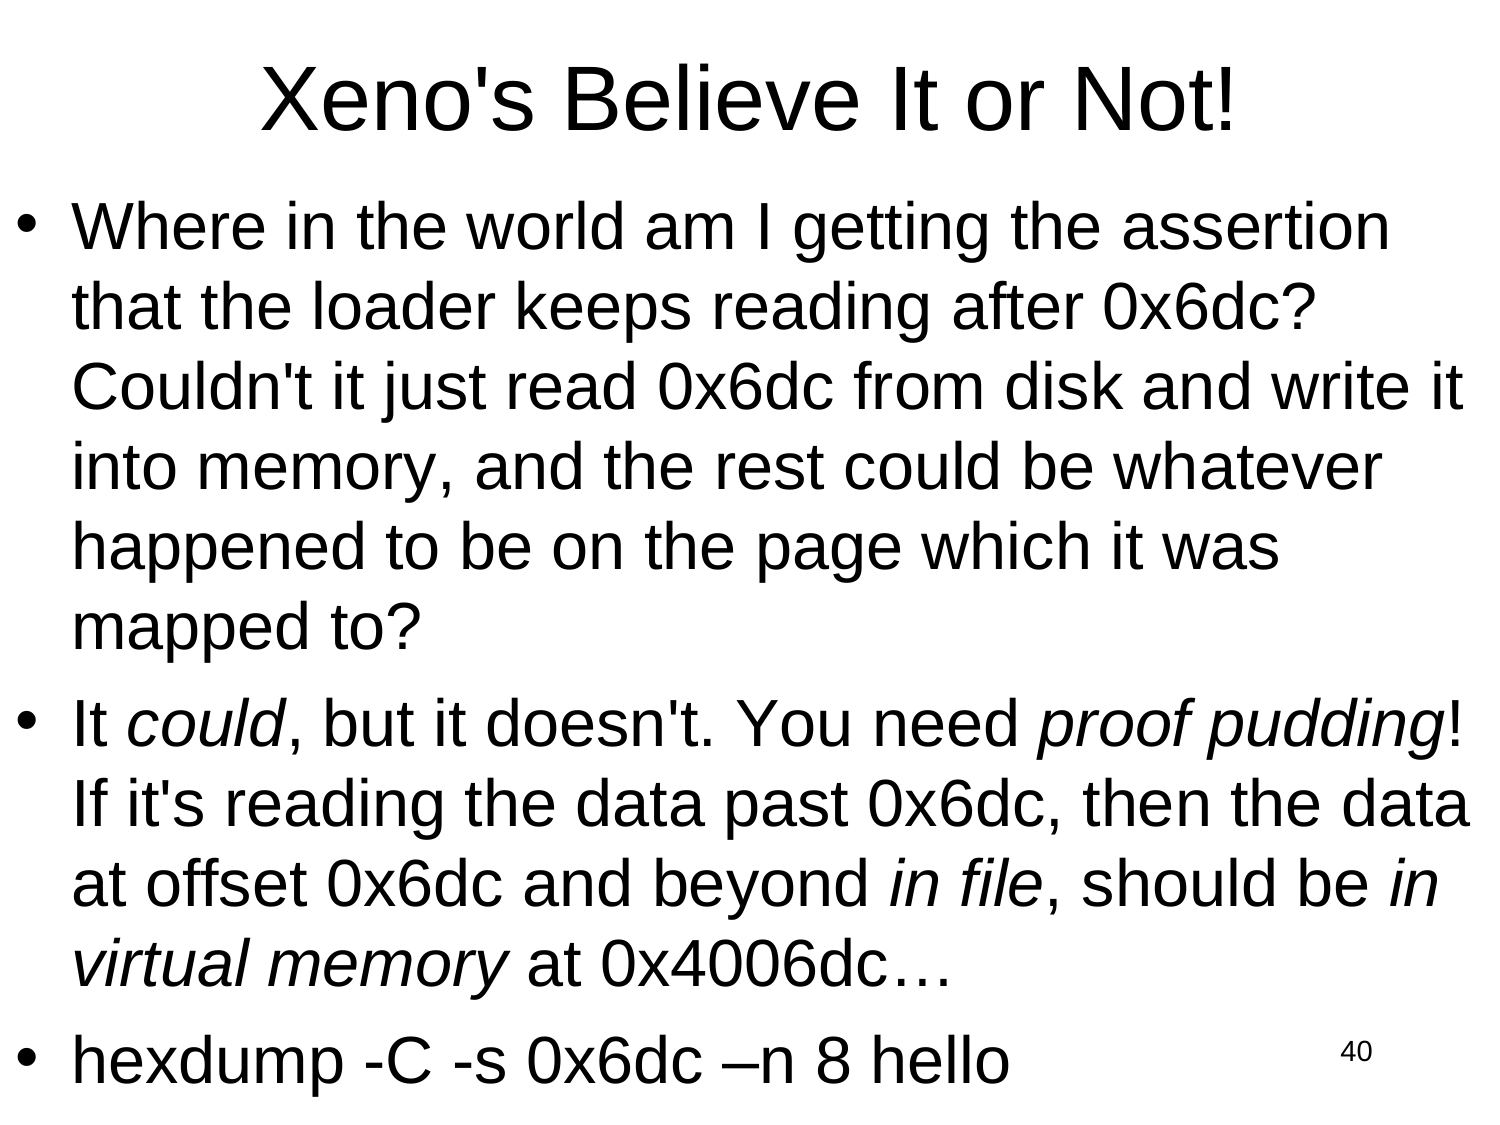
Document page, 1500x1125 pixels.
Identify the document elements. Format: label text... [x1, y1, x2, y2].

list Where in the world am I getting the assertion that the loader keeps reading after 0x6dc? Couldn't it just read 0x6dc from disk and write it into memory, and the rest could be whatever happened to be on the page which it was mapped to? It could, but it doesn't. You need proof pudding! If it's reading the data past 0x6dc, then the data at offset 0x6dc and beyond in file, should be in virtual memory at 0x4006dc… hexdump -C -s 0x6dc –n 8 hello [0, 174, 1500, 1125]
title Xeno's Believe It or Not! [0, 0, 1500, 174]
text_box <number> [1074, 1025, 1388, 1101]
